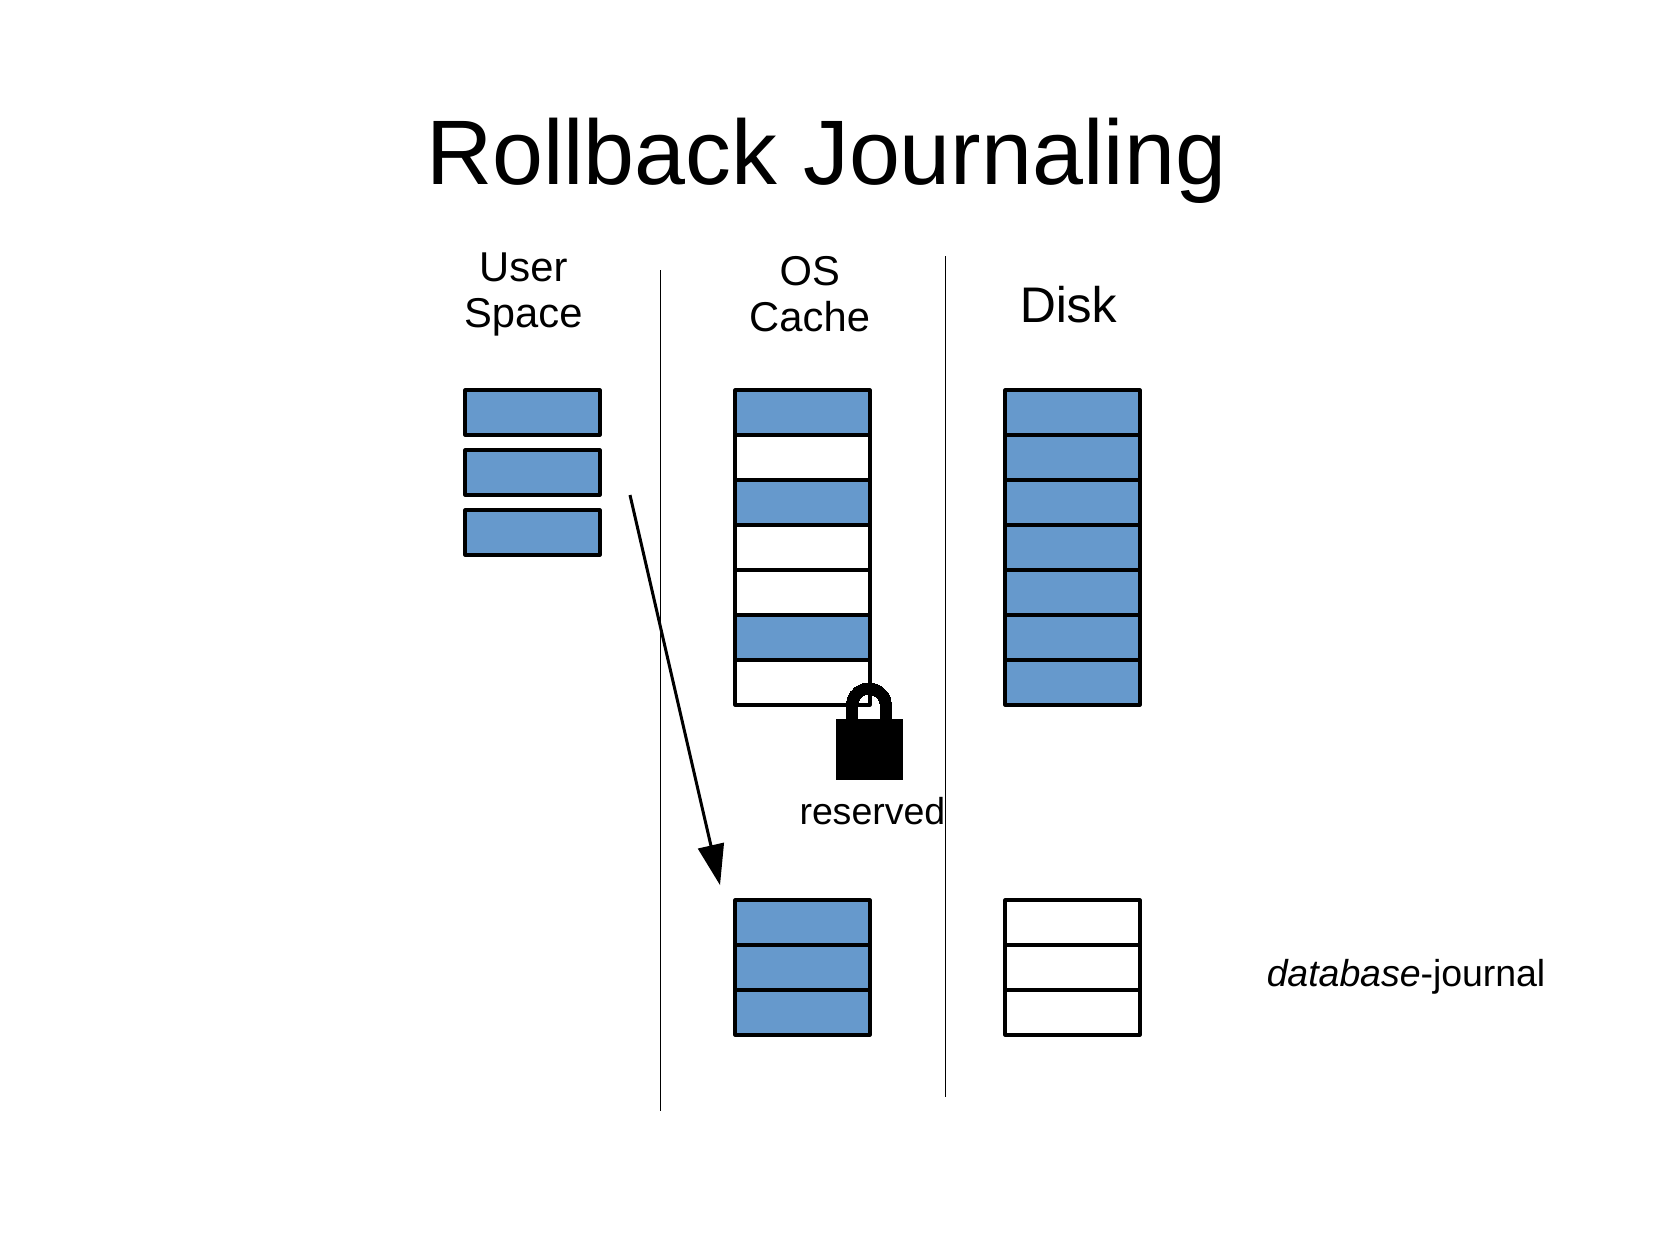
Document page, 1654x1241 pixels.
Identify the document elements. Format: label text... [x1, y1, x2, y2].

text_box [465, 390, 601, 436]
text_box [465, 510, 601, 556]
text_box [735, 900, 871, 1036]
text_box [1005, 900, 1141, 1036]
text_box database-journal [1252, 945, 1561, 1002]
text_box User Space [449, 236, 631, 346]
title Rollback Journaling [82, 49, 1571, 257]
text_box reserved [784, 783, 961, 841]
text_box [465, 450, 601, 496]
text_box OS Cache [734, 240, 916, 349]
text_box [735, 390, 903, 780]
text_box Disk [1005, 270, 1132, 342]
text_box [1005, 390, 1141, 706]
